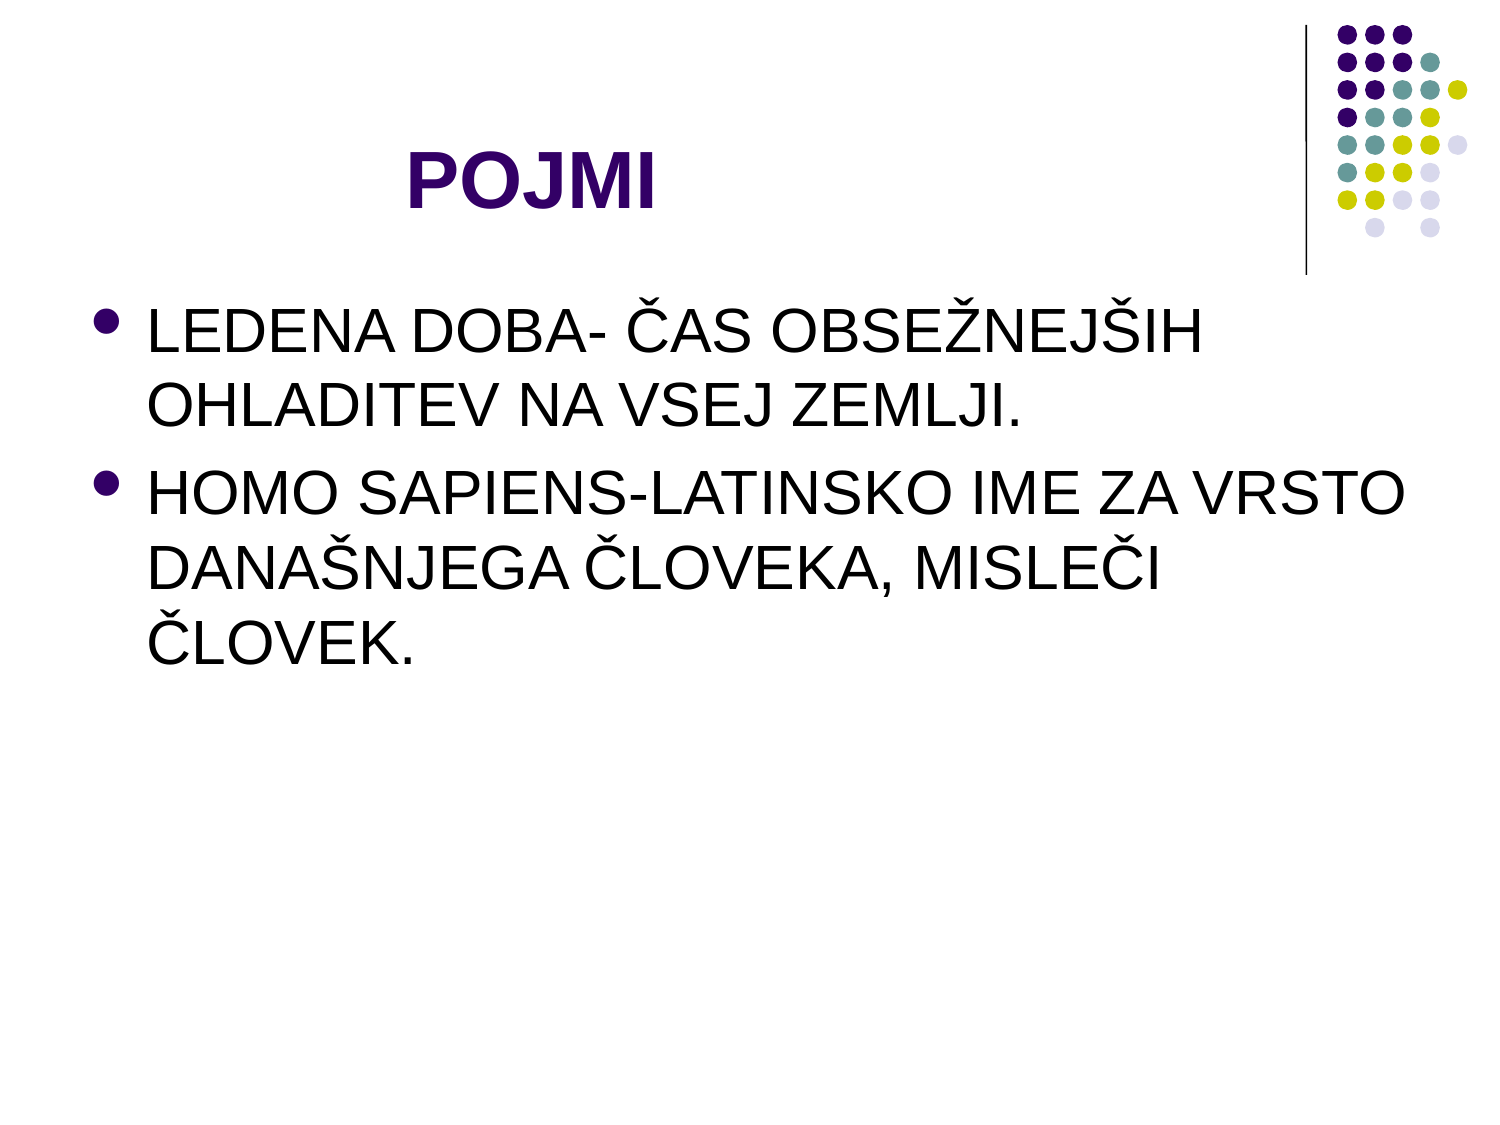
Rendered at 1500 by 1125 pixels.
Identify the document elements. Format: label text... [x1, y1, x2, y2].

list LEDENA DOBA- ČAS OBSEŽNEJŠIH OHLADITEV NA VSEJ ZEMLJI. HOMO SAPIENS-LATINSKO IME ZA VRSTO DANAŠNJEGA ČLOVEKA, MISLEČI ČLOVEK. [75, 282, 1425, 1006]
title POJMI [75, 20, 1313, 233]
